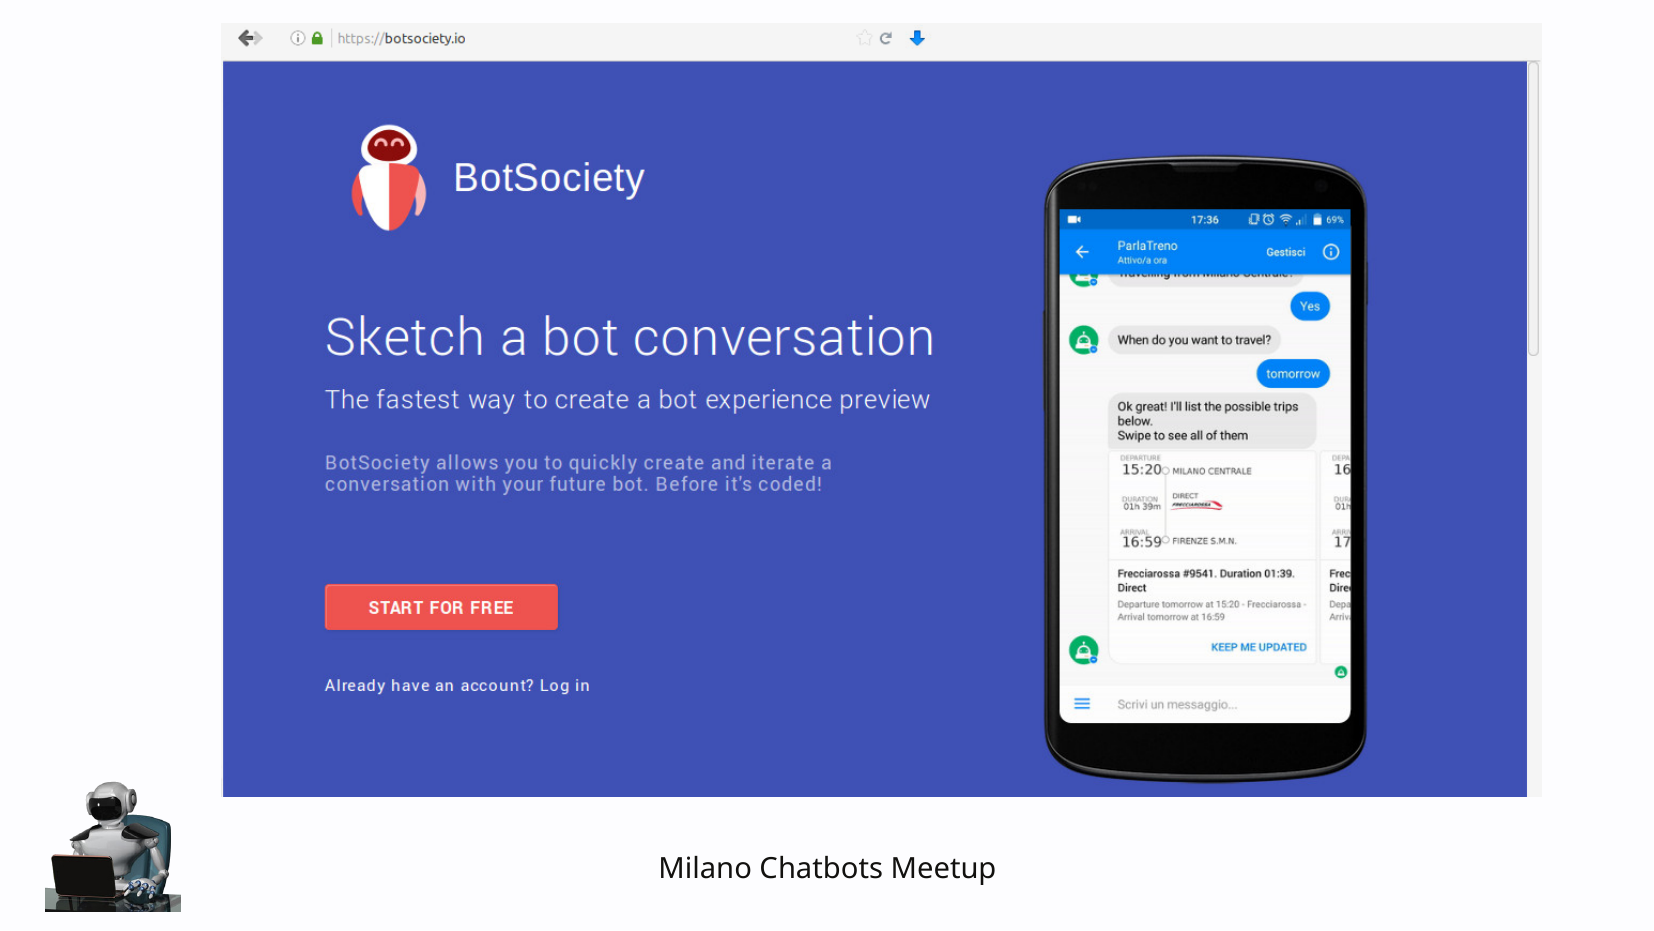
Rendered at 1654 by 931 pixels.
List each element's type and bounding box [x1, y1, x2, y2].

picture [221, 23, 1542, 797]
picture [45, 777, 181, 912]
